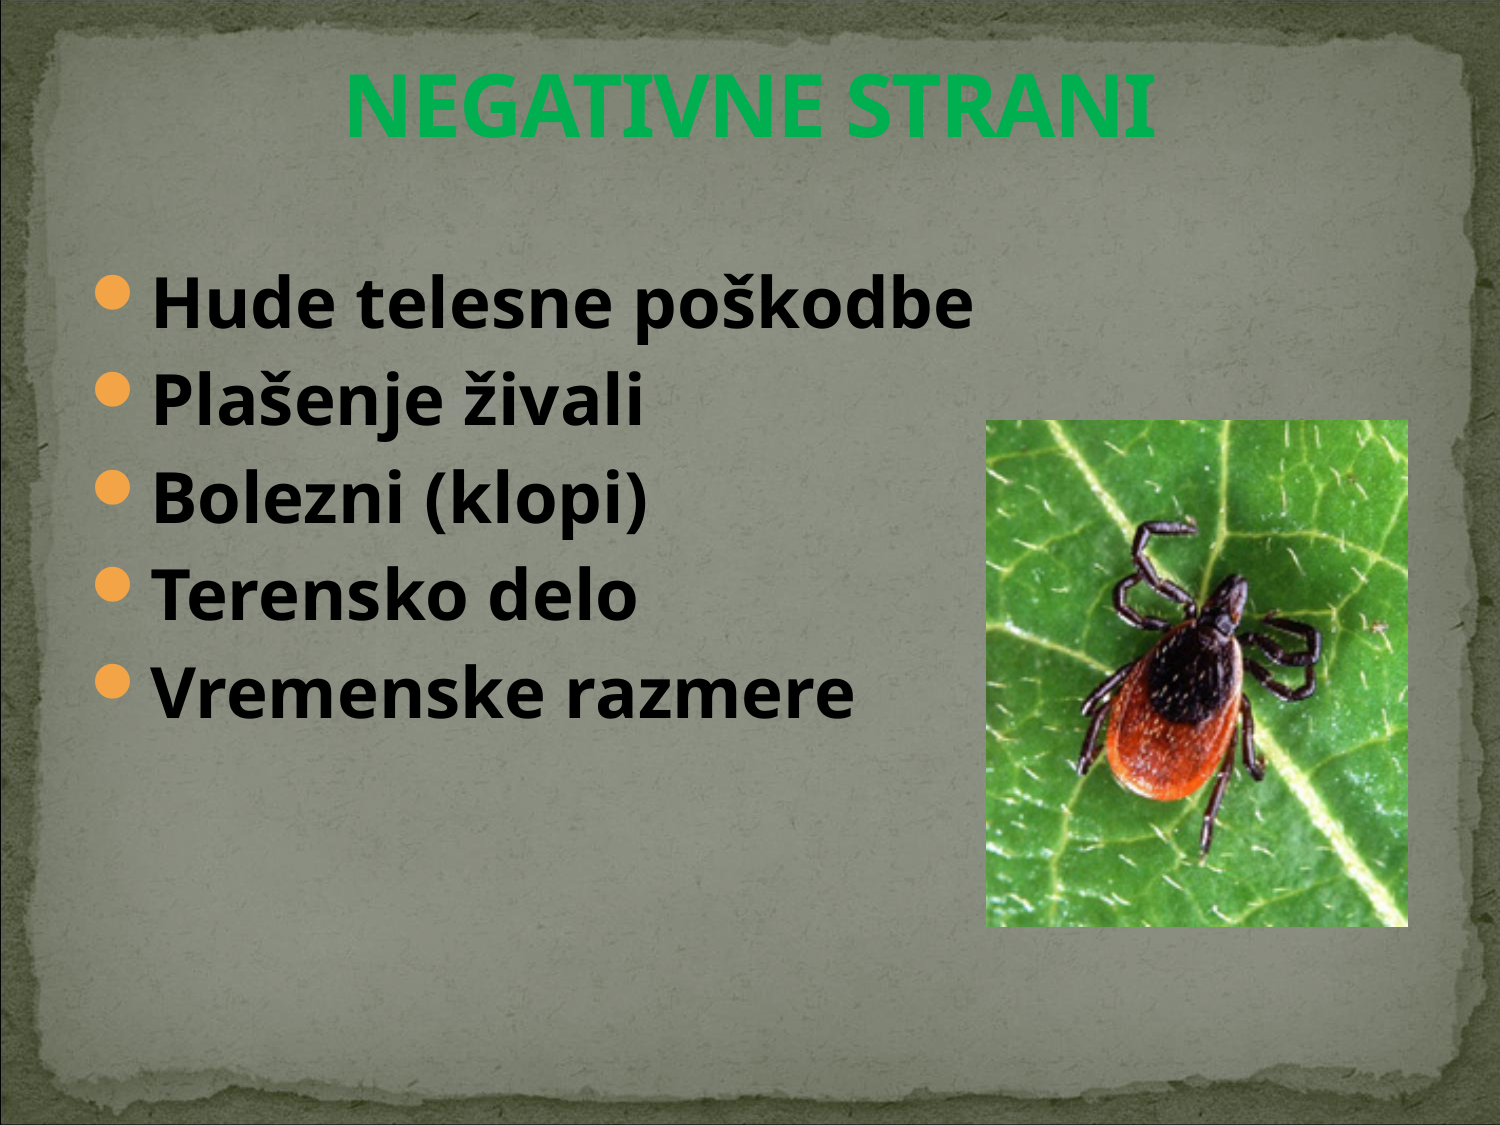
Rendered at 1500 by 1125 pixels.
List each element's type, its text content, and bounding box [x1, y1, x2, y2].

title NEGATIVNE STRANI [75, 24, 1425, 268]
list Hude telesne poškodbe Plašenje živali Bolezni (klopi) Terensko delo Vremenske razmere [75, 268, 1425, 1000]
picture [0, 0, 1500, 1125]
